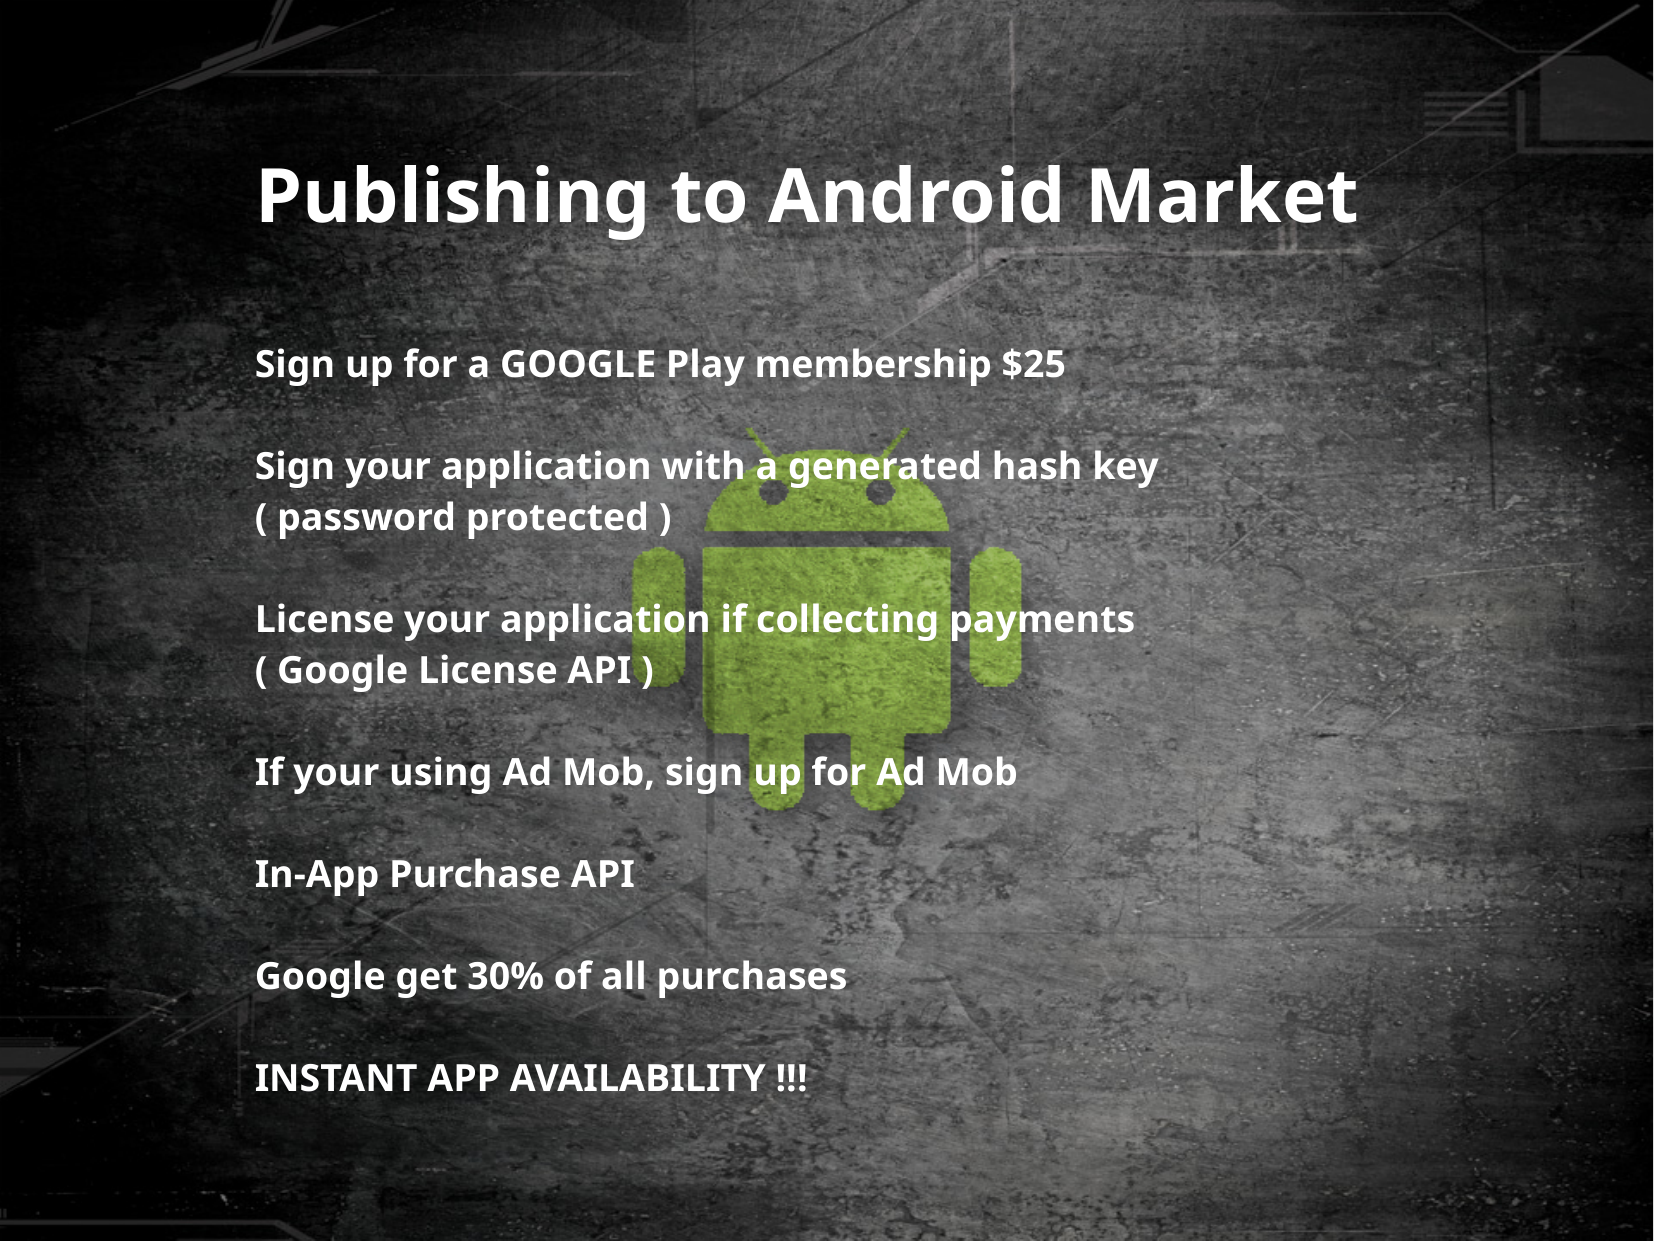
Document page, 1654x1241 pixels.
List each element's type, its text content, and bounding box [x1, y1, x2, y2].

text_box Sign up for a GOOGLE Play membership $25 Sign your application with a generated hash key ( password protected ) License your application if collecting payments ( Google License API ) If your using Ad Mob, sign up for Ad Mob In-App Purchase API Google get 30% of all purchases INSTANT APP AVAILABILITY !!! [240, 330, 1561, 1129]
text_box Publishing to Android Market [240, 135, 1396, 255]
picture [0, 0, 1654, 1241]
